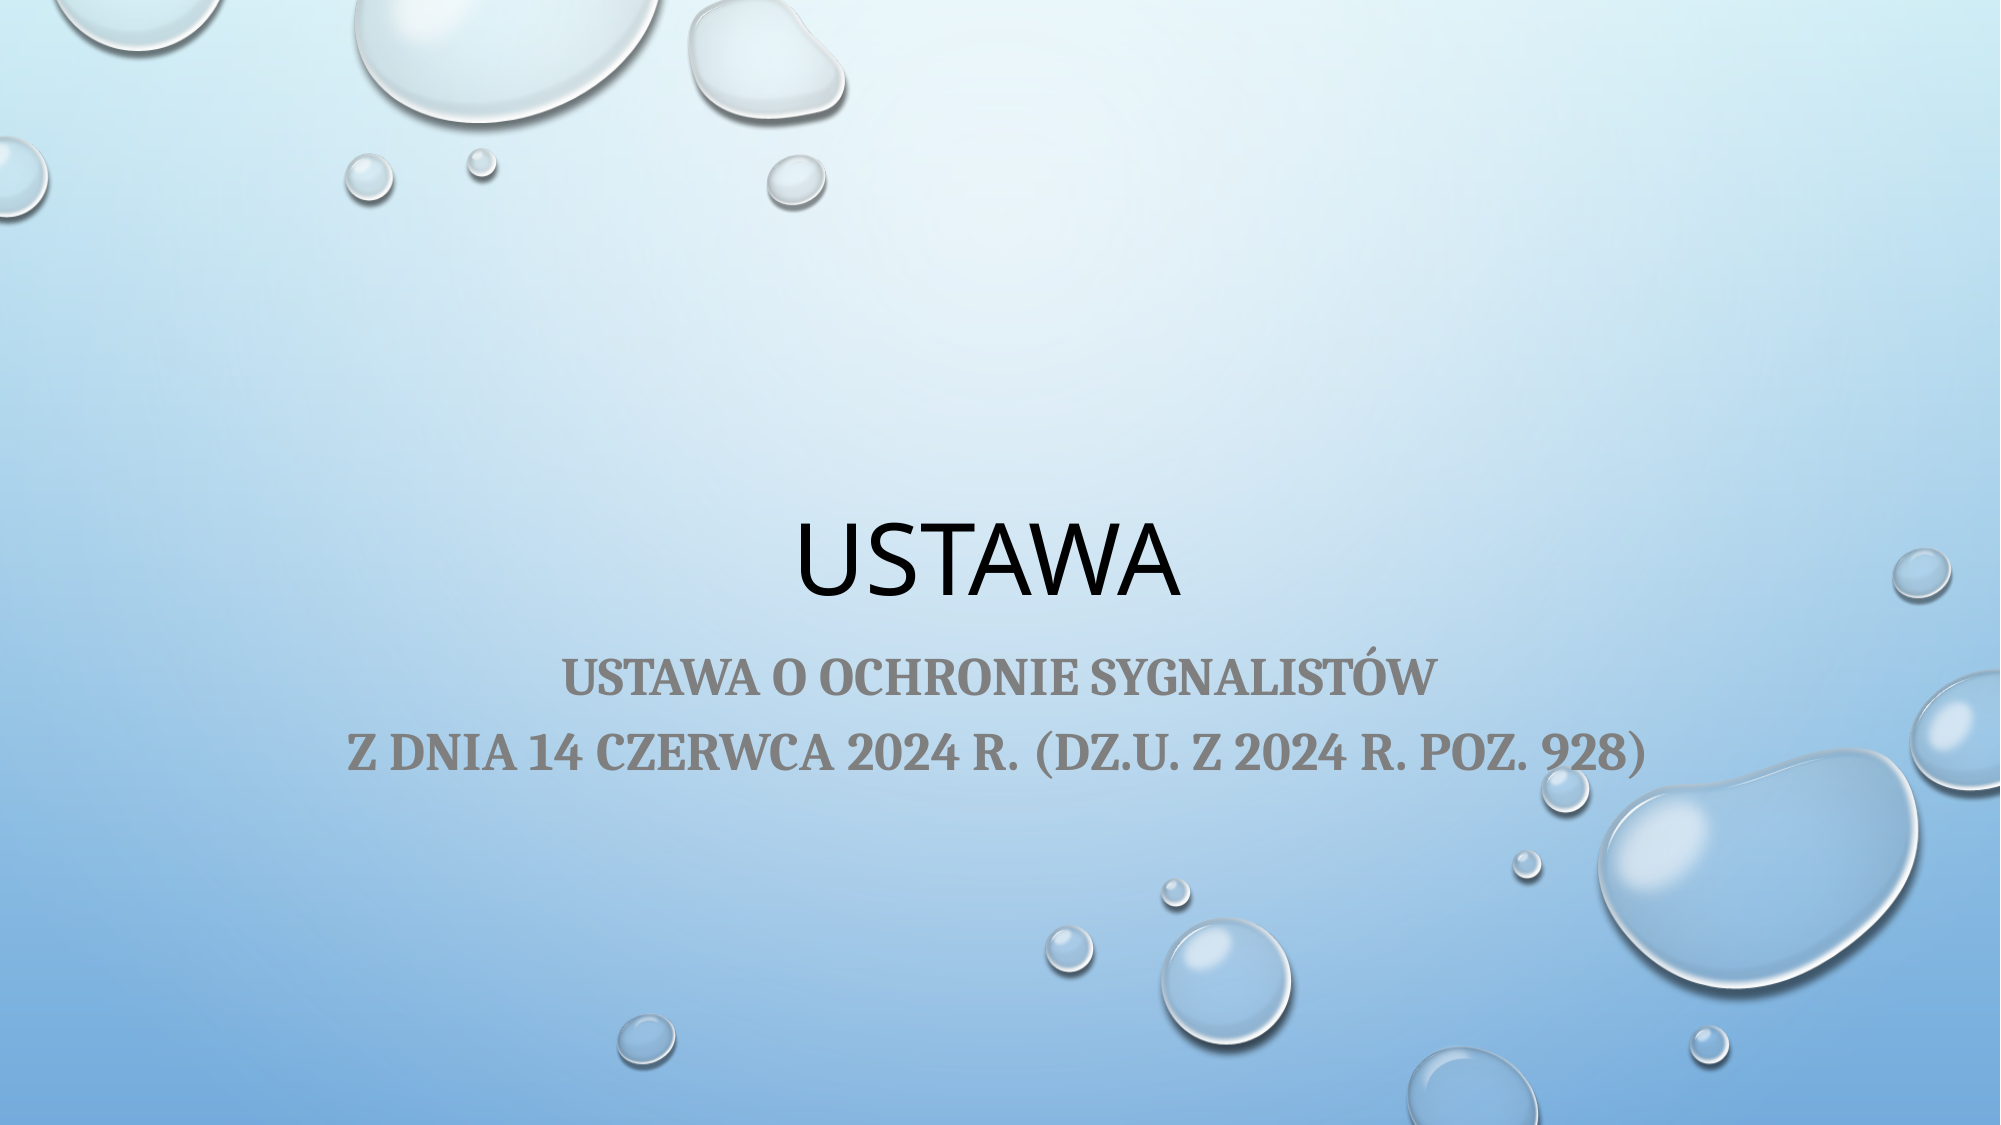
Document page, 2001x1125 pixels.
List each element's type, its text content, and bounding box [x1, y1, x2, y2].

subtitle Ustawa o ochronie sygnalistów z dnia 14 czerwca 2024 r. (Dz.U. z 2024 r. poz. 928) [287, 637, 1713, 863]
title Ustawa [287, 213, 1713, 625]
